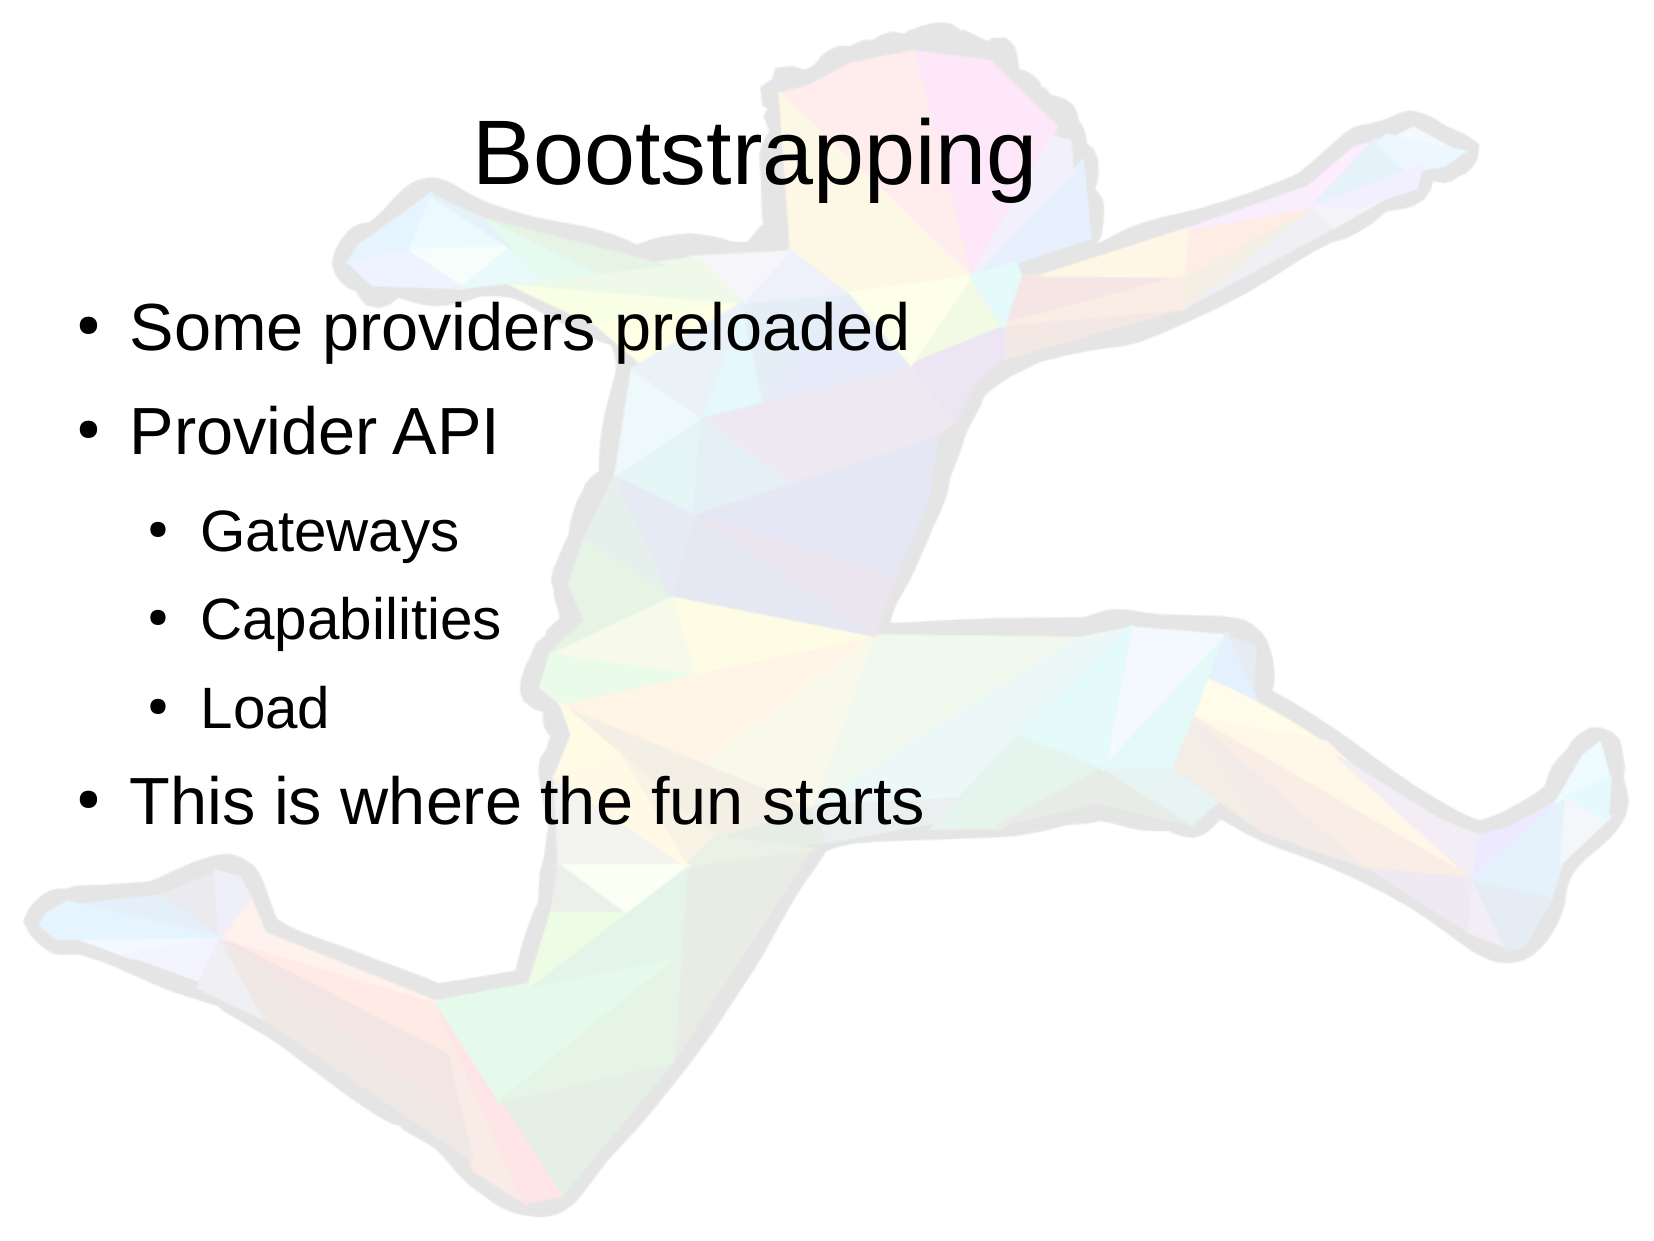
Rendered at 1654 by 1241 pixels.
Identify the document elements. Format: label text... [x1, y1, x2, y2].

title Bootstrapping [58, 49, 1477, 257]
list Some providers preloaded Provider API Gateways Capabilities Load This is where the fun starts [58, 290, 1477, 1109]
